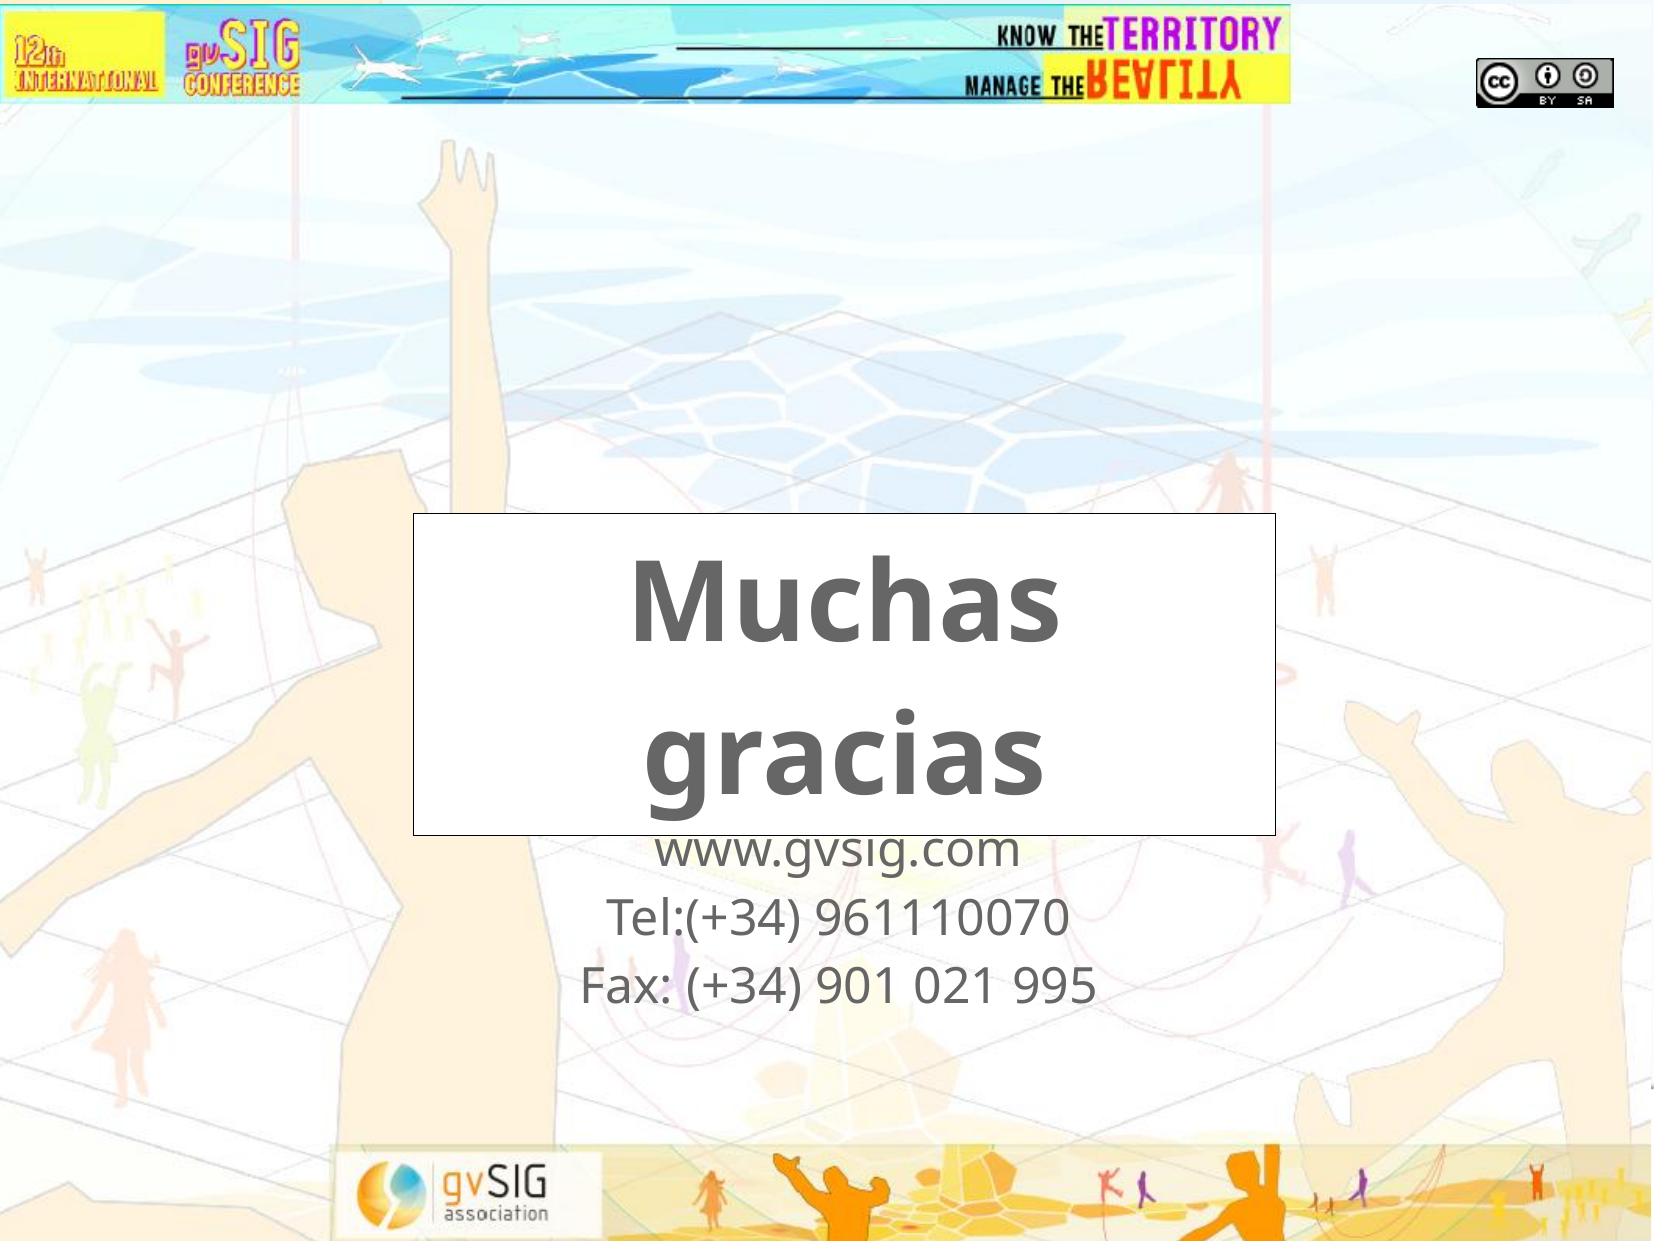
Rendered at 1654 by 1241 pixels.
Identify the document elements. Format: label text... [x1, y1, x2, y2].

title info@gvsig.com www.gvsig.com Tel:(+34) 961110070 Fax: (+34) 901 021 995 [124, 638, 1554, 988]
text_box Muchas gracias [413, 513, 1276, 709]
picture [0, 0, 1654, 1241]
